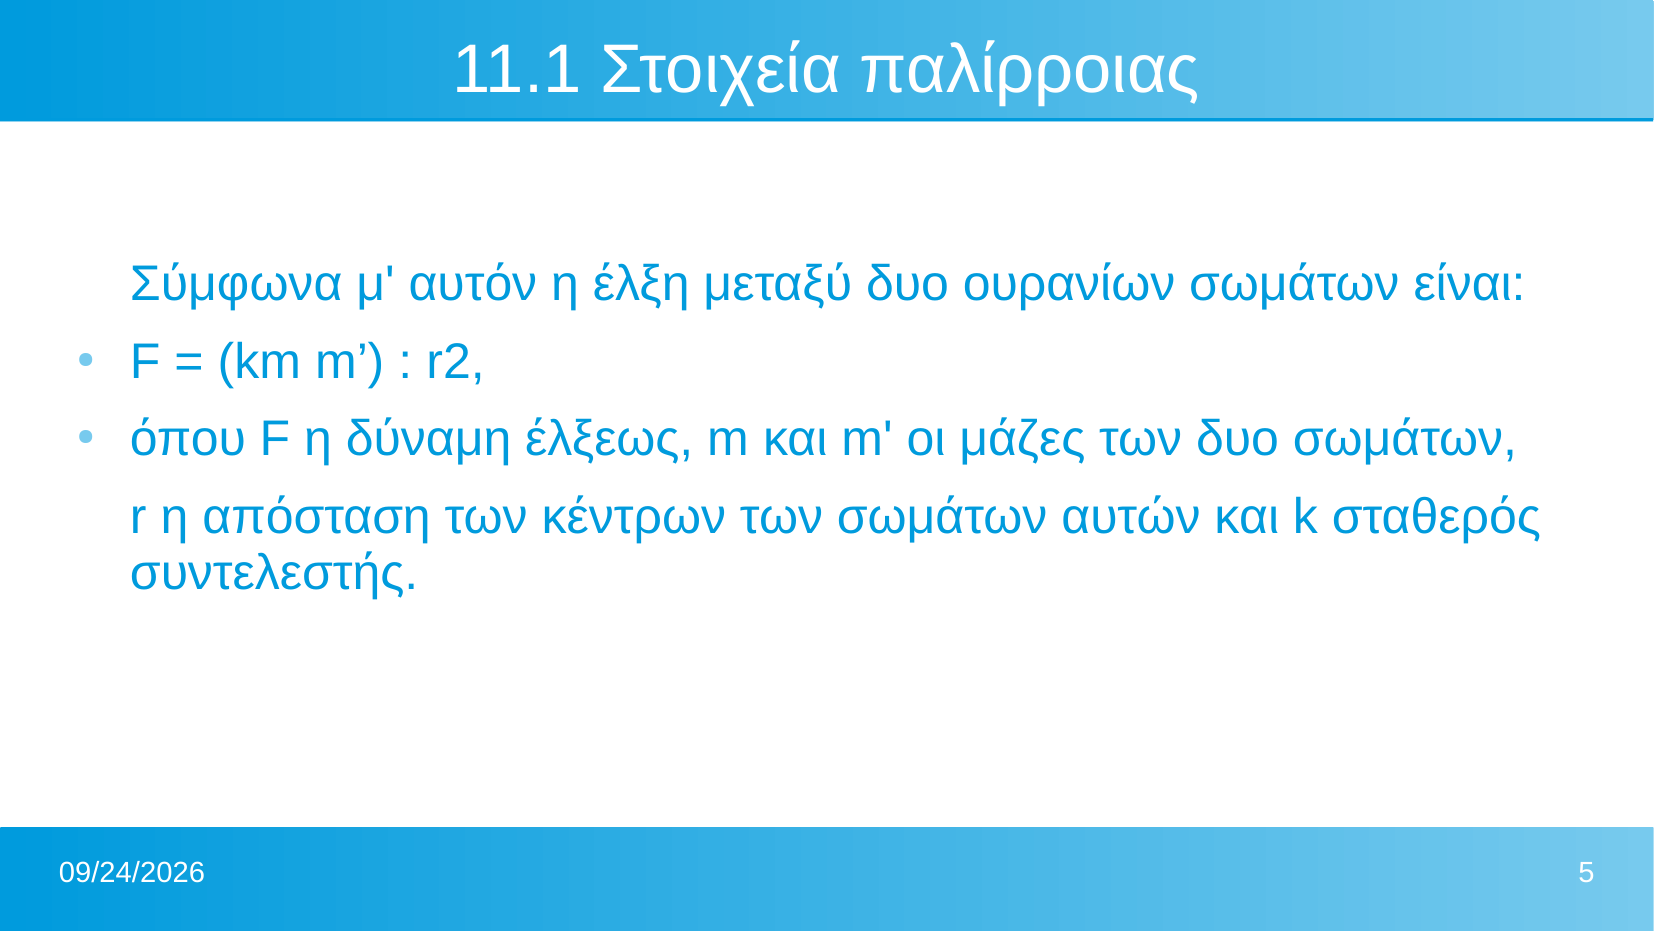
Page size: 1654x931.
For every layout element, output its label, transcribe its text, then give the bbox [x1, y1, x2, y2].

title 11.1 Στοιχεία παλίρροιας [59, 29, 1595, 108]
list Σύμφωνα μ' αυτόν η έλξη μεταξύ δυο ουρανίων σωμάτων είναι: F = (km m’) : r2, όπου F η δύναμη έλξεως, m και m' οι μάζες των δυο σωμάτων, r η απόσταση των κέντρων των σωμάτων αυτών και k σταθερός συντελεστής. [59, 177, 1595, 768]
